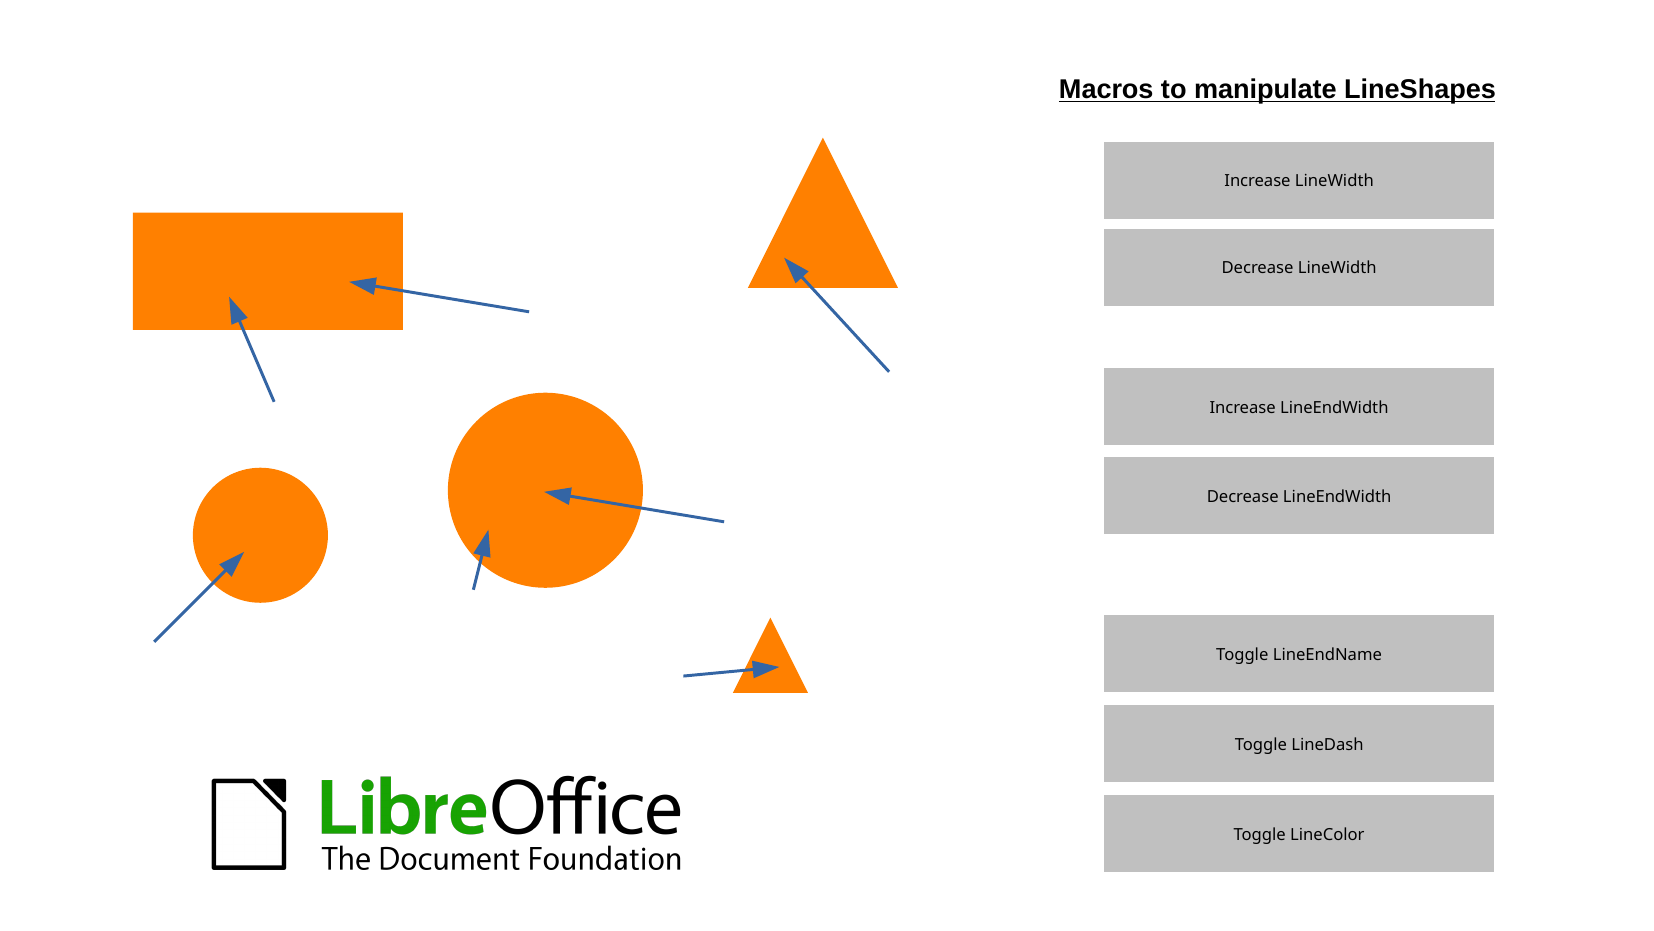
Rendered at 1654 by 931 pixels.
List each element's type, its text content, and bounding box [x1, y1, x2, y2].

text_box [192, 467, 328, 603]
text_box [132, 212, 403, 330]
text_box [447, 392, 643, 588]
text_box [732, 617, 808, 693]
text_box Macros to manipulate LineShapes [1044, 66, 1573, 122]
text_box [747, 137, 898, 288]
picture [200, 764, 691, 881]
